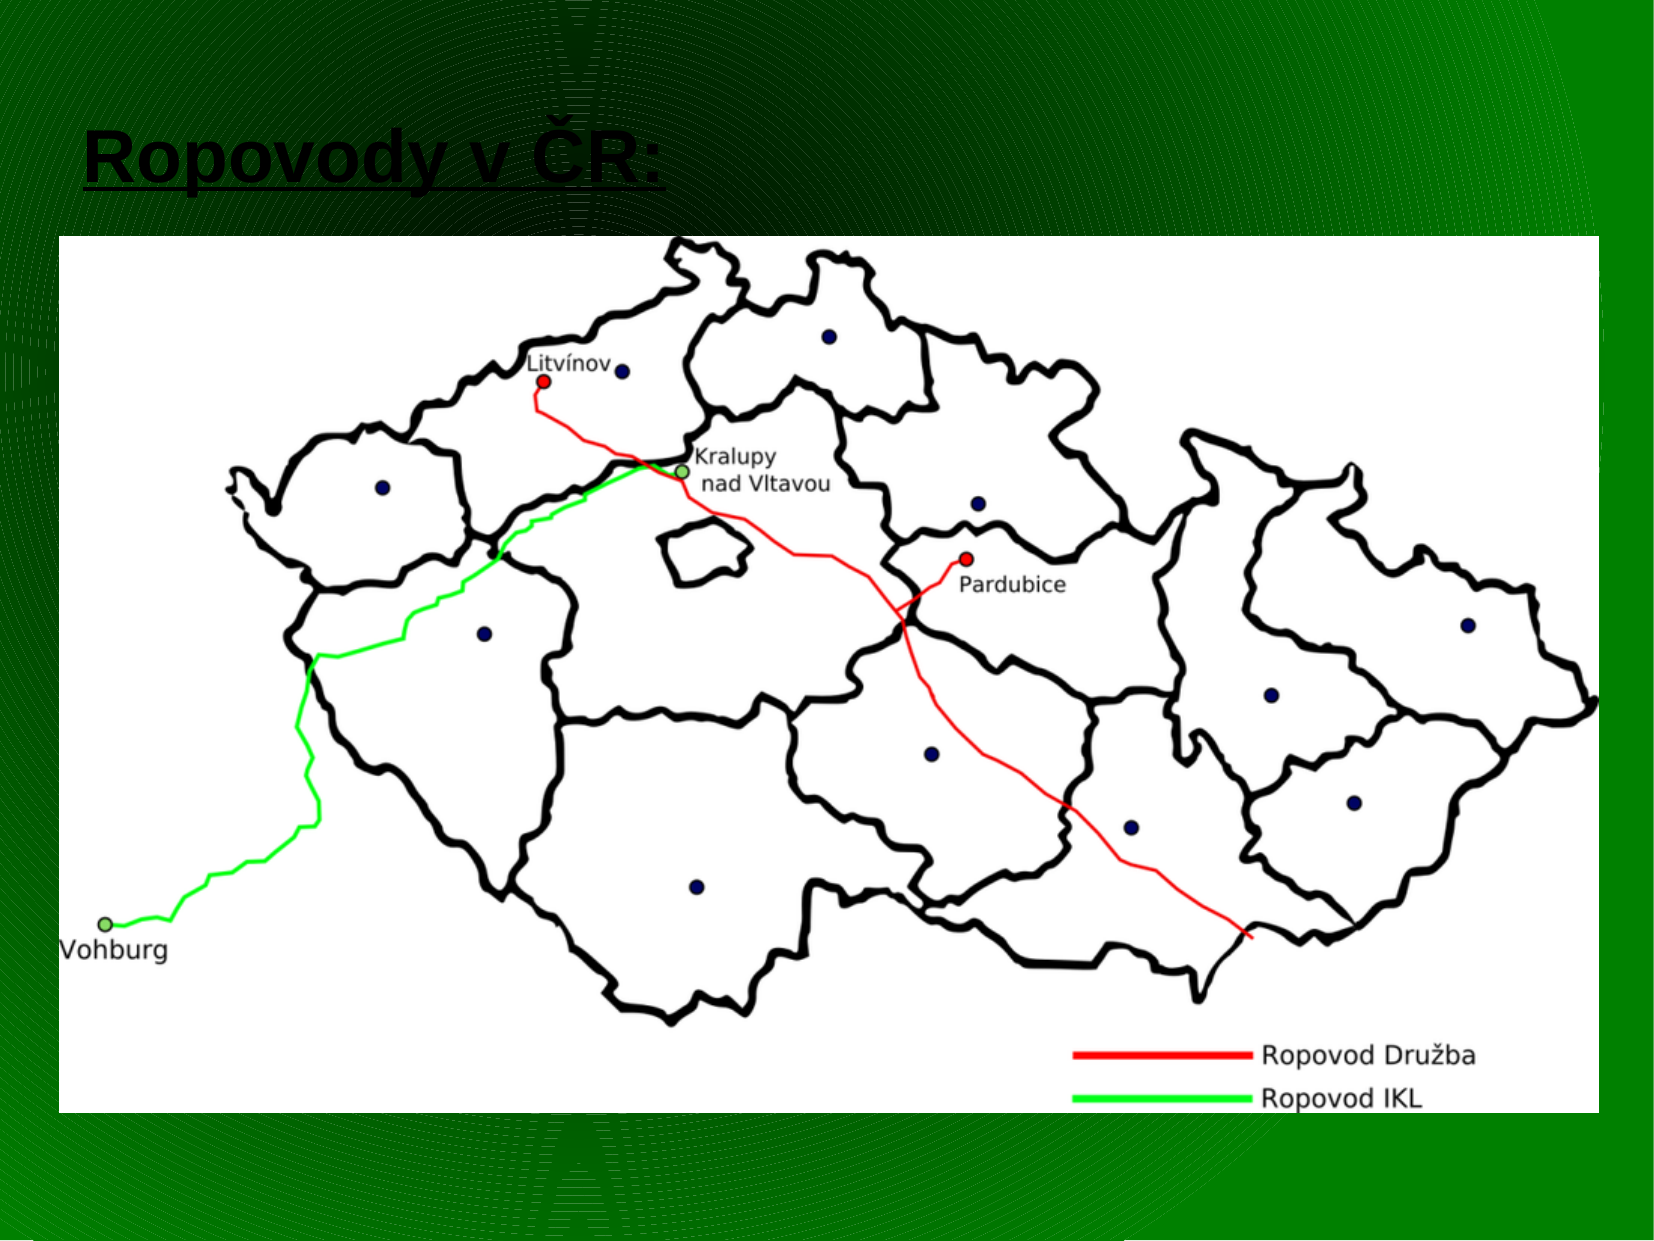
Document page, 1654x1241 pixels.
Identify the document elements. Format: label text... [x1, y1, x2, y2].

picture [59, 236, 1599, 1113]
title Ropovody v ČR: [82, 49, 1571, 236]
